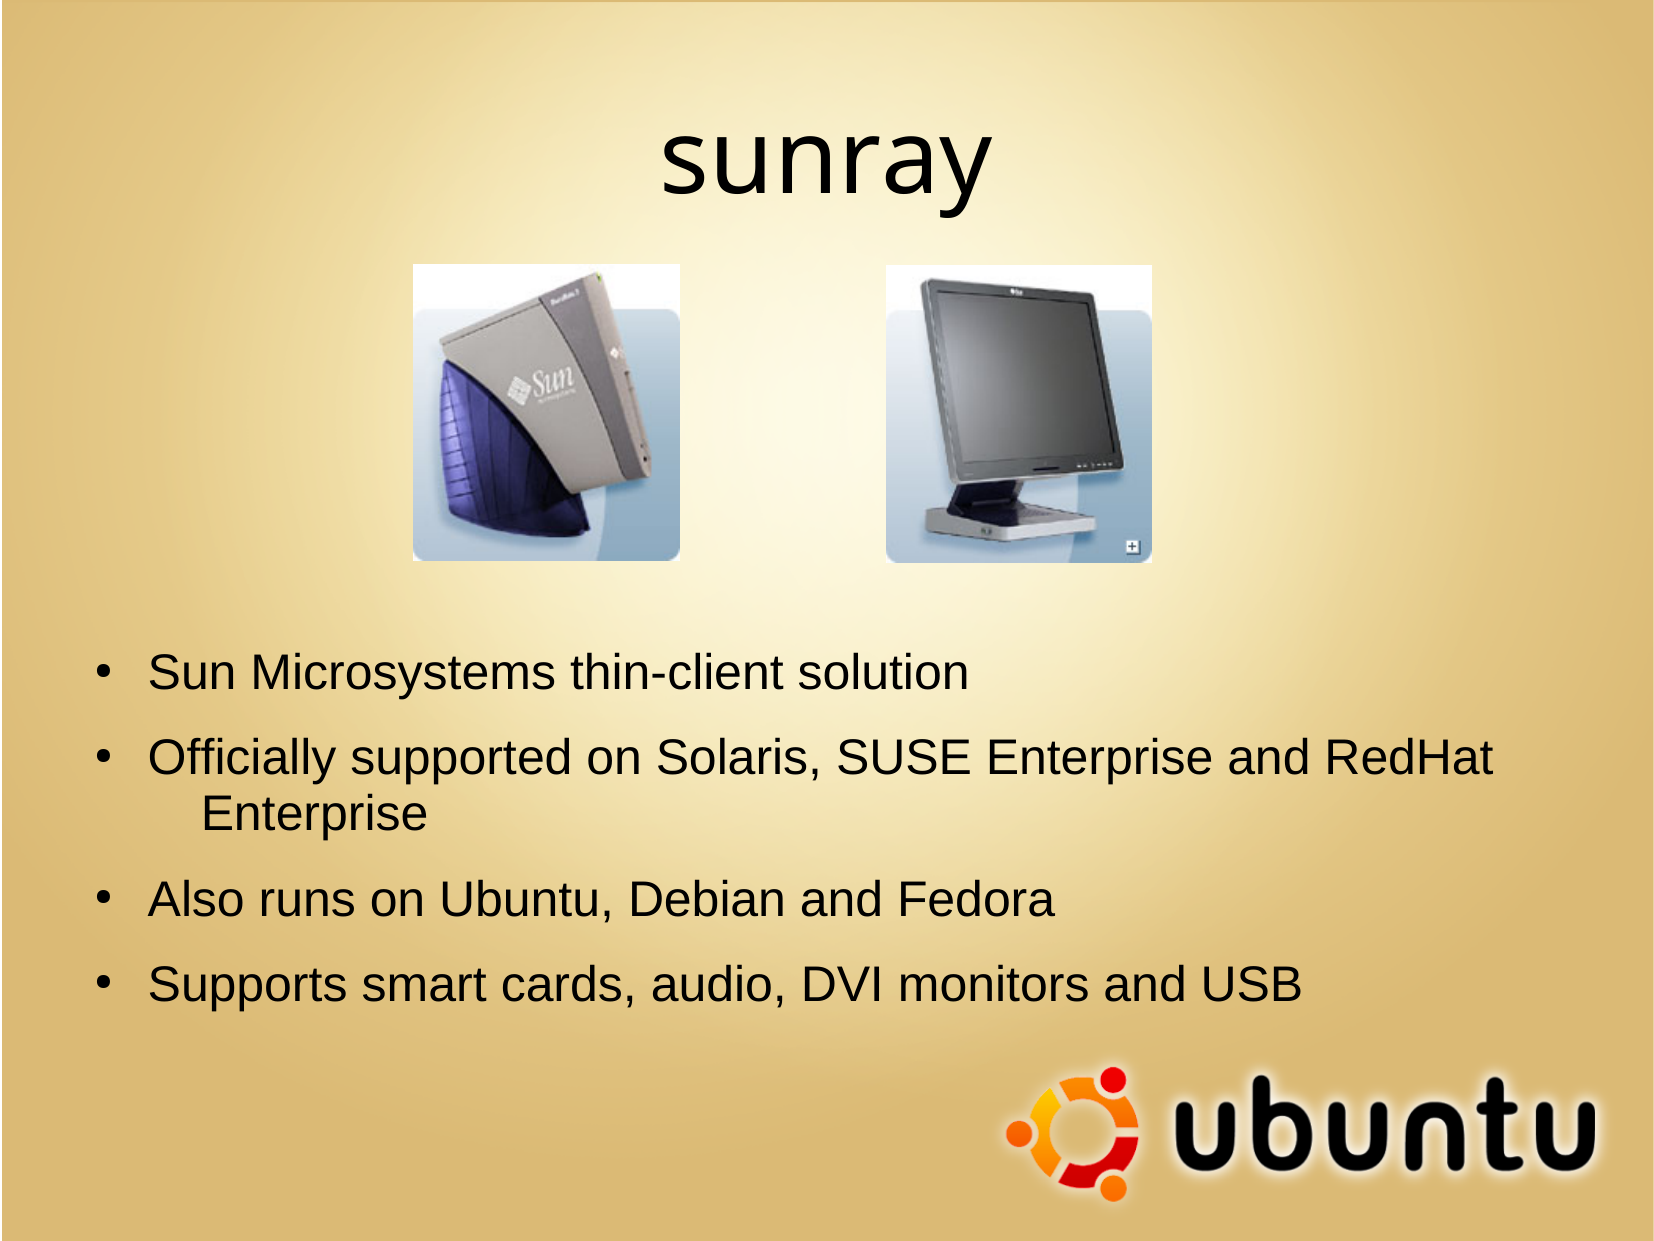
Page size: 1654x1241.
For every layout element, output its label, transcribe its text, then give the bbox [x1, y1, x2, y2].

picture [2, 0, 1654, 1241]
title sunray [82, 49, 1571, 257]
list Sun Microsystems thin-client solution Officially supported on Solaris, SUSE Enterprise and RedHat Enterprise Also runs on Ubuntu, Debian and Fedora Supports smart cards, audio, DVI monitors and USB [59, 644, 1548, 1152]
